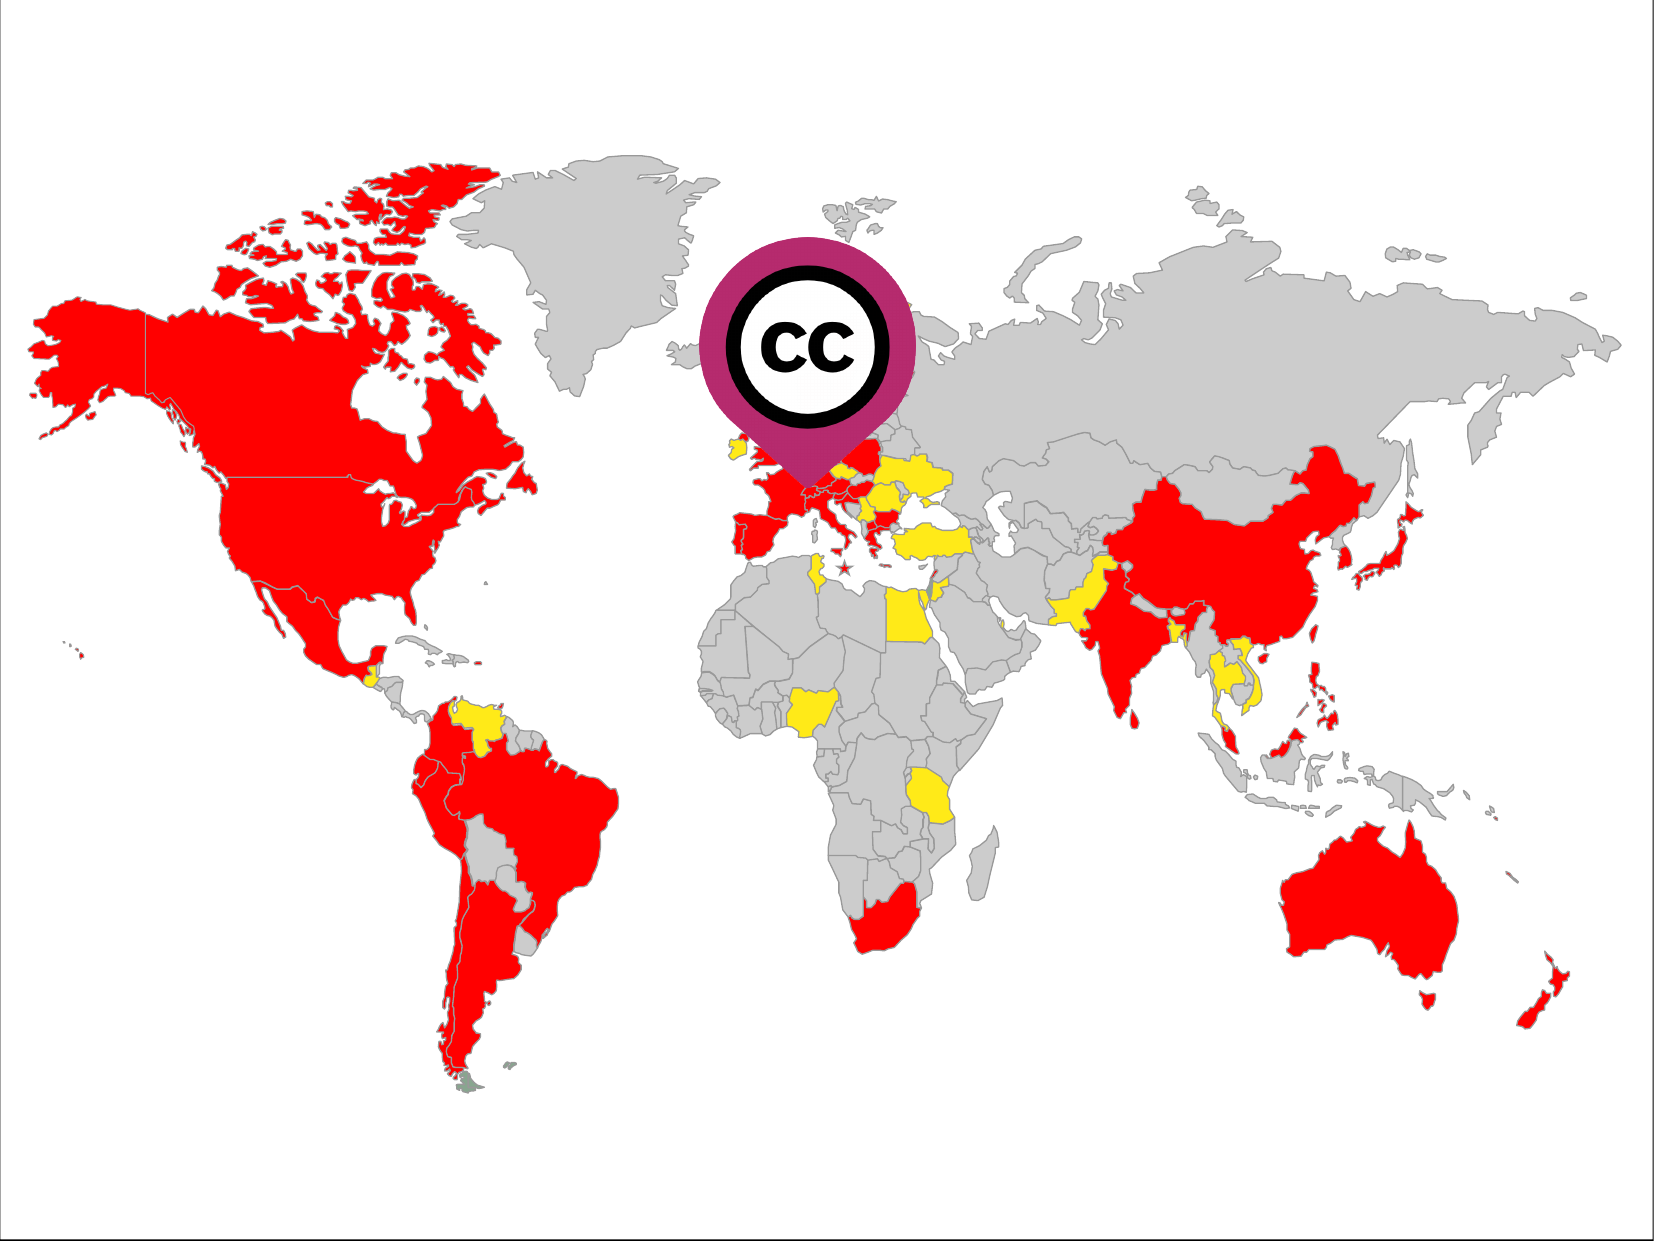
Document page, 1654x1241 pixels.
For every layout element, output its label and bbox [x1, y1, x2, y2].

text_box [325, 201, 333, 207]
text_box [1309, 624, 1319, 643]
text_box [503, 1061, 517, 1070]
text_box [1308, 805, 1320, 809]
text_box [306, 241, 339, 261]
text_box [342, 251, 356, 264]
text_box [1305, 751, 1333, 792]
text_box [855, 196, 897, 214]
text_box [211, 265, 259, 301]
text_box [267, 218, 287, 225]
text_box [315, 272, 343, 299]
text_box [1437, 784, 1454, 797]
text_box [79, 652, 84, 660]
text_box [1425, 253, 1447, 262]
text_box [1342, 751, 1349, 770]
text_box [822, 202, 870, 237]
text_box [27, 272, 619, 1094]
text_box [1198, 732, 1252, 793]
text_box [1419, 990, 1436, 1011]
text_box [1185, 186, 1220, 216]
text_box [1358, 765, 1446, 821]
text_box [1516, 989, 1551, 1029]
text_box [1296, 702, 1309, 718]
text_box [397, 373, 408, 381]
text_box [248, 239, 303, 268]
text_box [29, 393, 37, 399]
text_box [836, 561, 853, 575]
text_box [1004, 236, 1082, 303]
text_box [85, 411, 97, 421]
text_box [1305, 811, 1314, 817]
text_box [1130, 709, 1140, 729]
text_box [395, 635, 443, 655]
text_box [697, 229, 1622, 955]
text_box [334, 217, 350, 229]
text_box [442, 653, 469, 667]
text_box [830, 548, 843, 557]
text_box [1485, 805, 1495, 816]
text_box [1245, 793, 1290, 809]
text_box [302, 210, 332, 230]
text_box [813, 518, 818, 528]
text_box [425, 660, 435, 667]
text_box [329, 312, 349, 325]
text_box [1570, 292, 1587, 301]
text_box [866, 223, 884, 235]
text_box [449, 155, 721, 397]
text_box [1351, 501, 1424, 591]
text_box [1317, 710, 1339, 731]
text_box [1216, 209, 1244, 228]
text_box [345, 269, 372, 292]
text_box [1317, 699, 1327, 713]
text_box [225, 231, 258, 252]
text_box [1344, 777, 1358, 783]
text_box [879, 564, 892, 568]
text_box [242, 273, 323, 324]
text_box [966, 825, 999, 901]
text_box [1505, 871, 1519, 884]
picture [699, 237, 916, 488]
text_box [259, 226, 284, 235]
text_box [341, 163, 501, 248]
text_box [1291, 805, 1299, 812]
text_box [1278, 819, 1459, 980]
text_box [1260, 728, 1307, 785]
text_box [1325, 805, 1342, 818]
text_box [341, 237, 418, 266]
text_box [1258, 653, 1270, 664]
text_box [180, 440, 188, 453]
text_box [811, 529, 818, 544]
text_box [1385, 247, 1422, 262]
text_box [414, 377, 420, 386]
text_box [666, 341, 699, 369]
text_box [1308, 662, 1335, 703]
text_box [1544, 951, 1570, 997]
text_box [1463, 790, 1470, 800]
text_box [918, 563, 928, 570]
text_box [486, 472, 497, 479]
text_box [1406, 439, 1418, 498]
text_box [240, 248, 249, 255]
text_box [506, 461, 538, 495]
